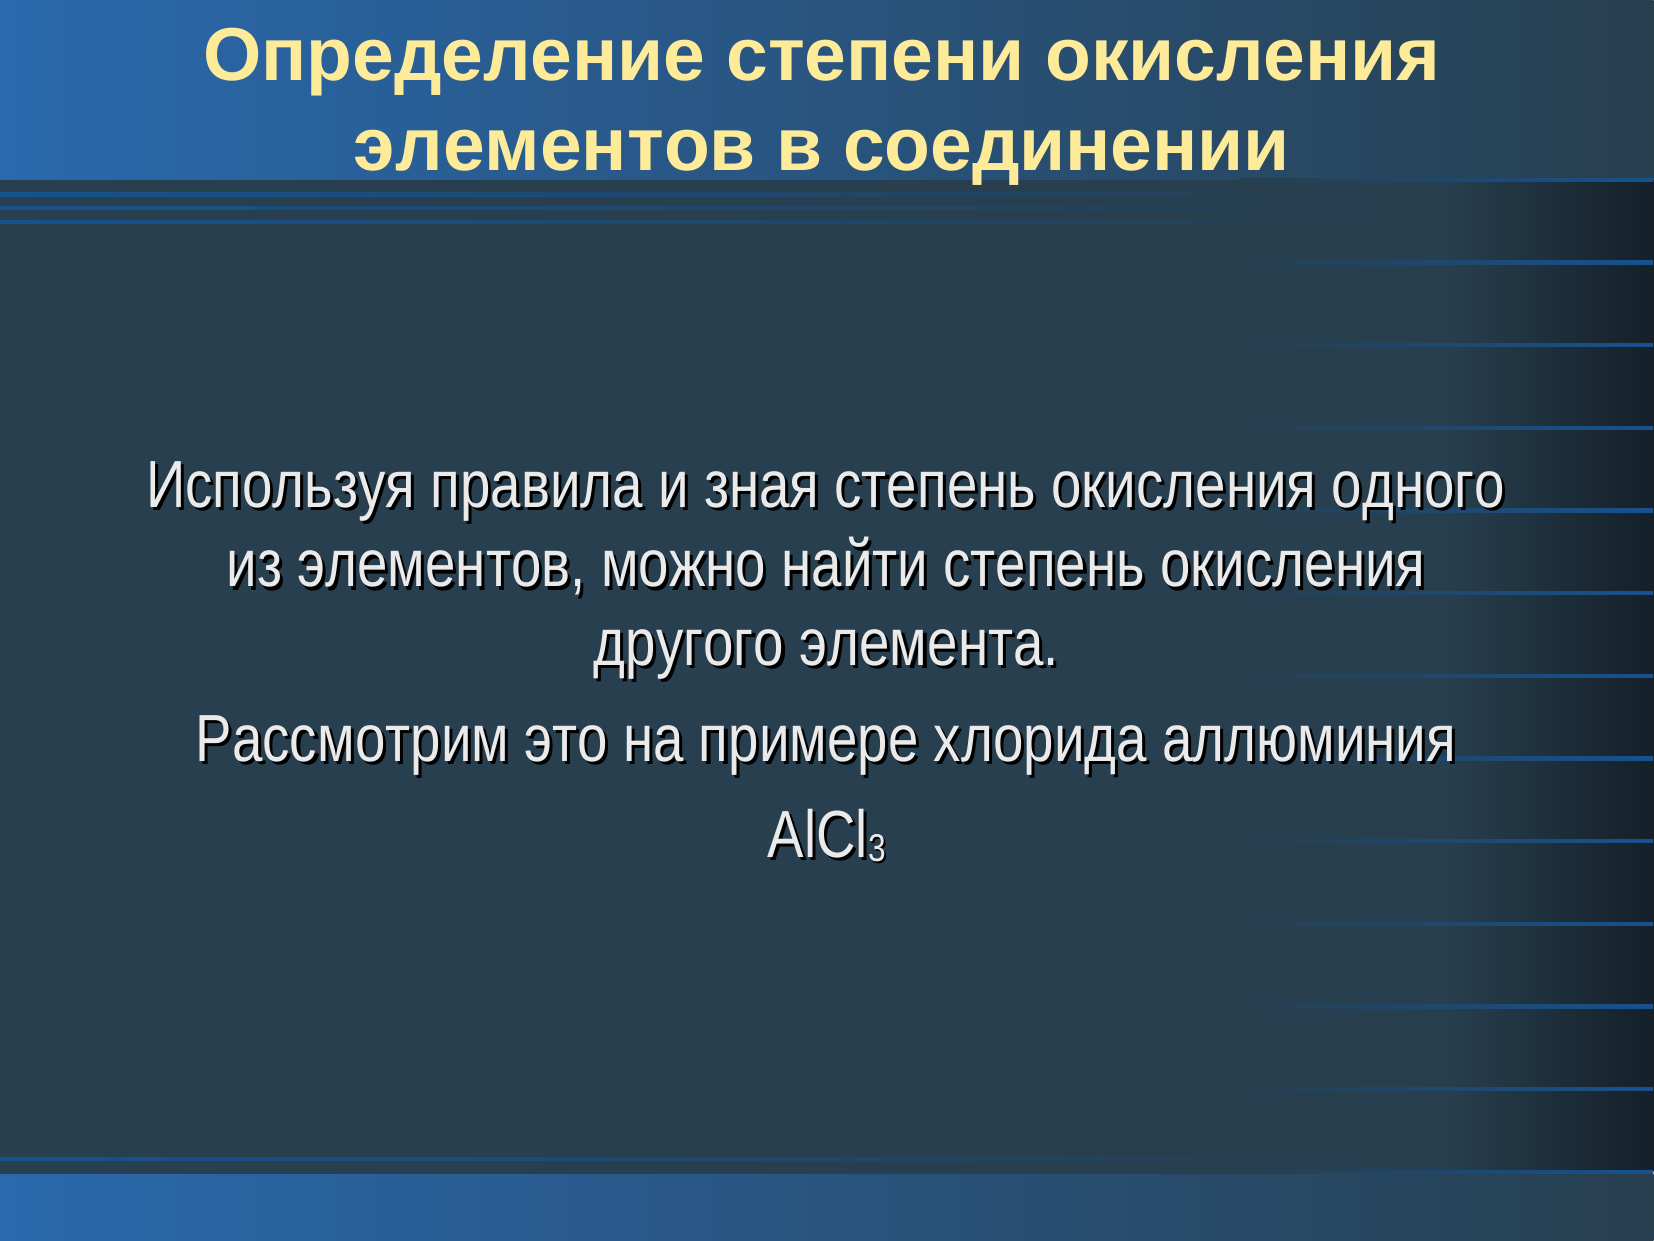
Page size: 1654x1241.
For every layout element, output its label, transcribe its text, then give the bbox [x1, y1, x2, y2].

subtitle Используя правила и зная степень окисления одного из элементов, можно найти степень окисления другого элемента. Рассмотрим это на примере хлорида аллюминия AlCl3 [123, 255, 1530, 1060]
title Определение степени окисления элементов в соединении [91, 9, 1553, 184]
